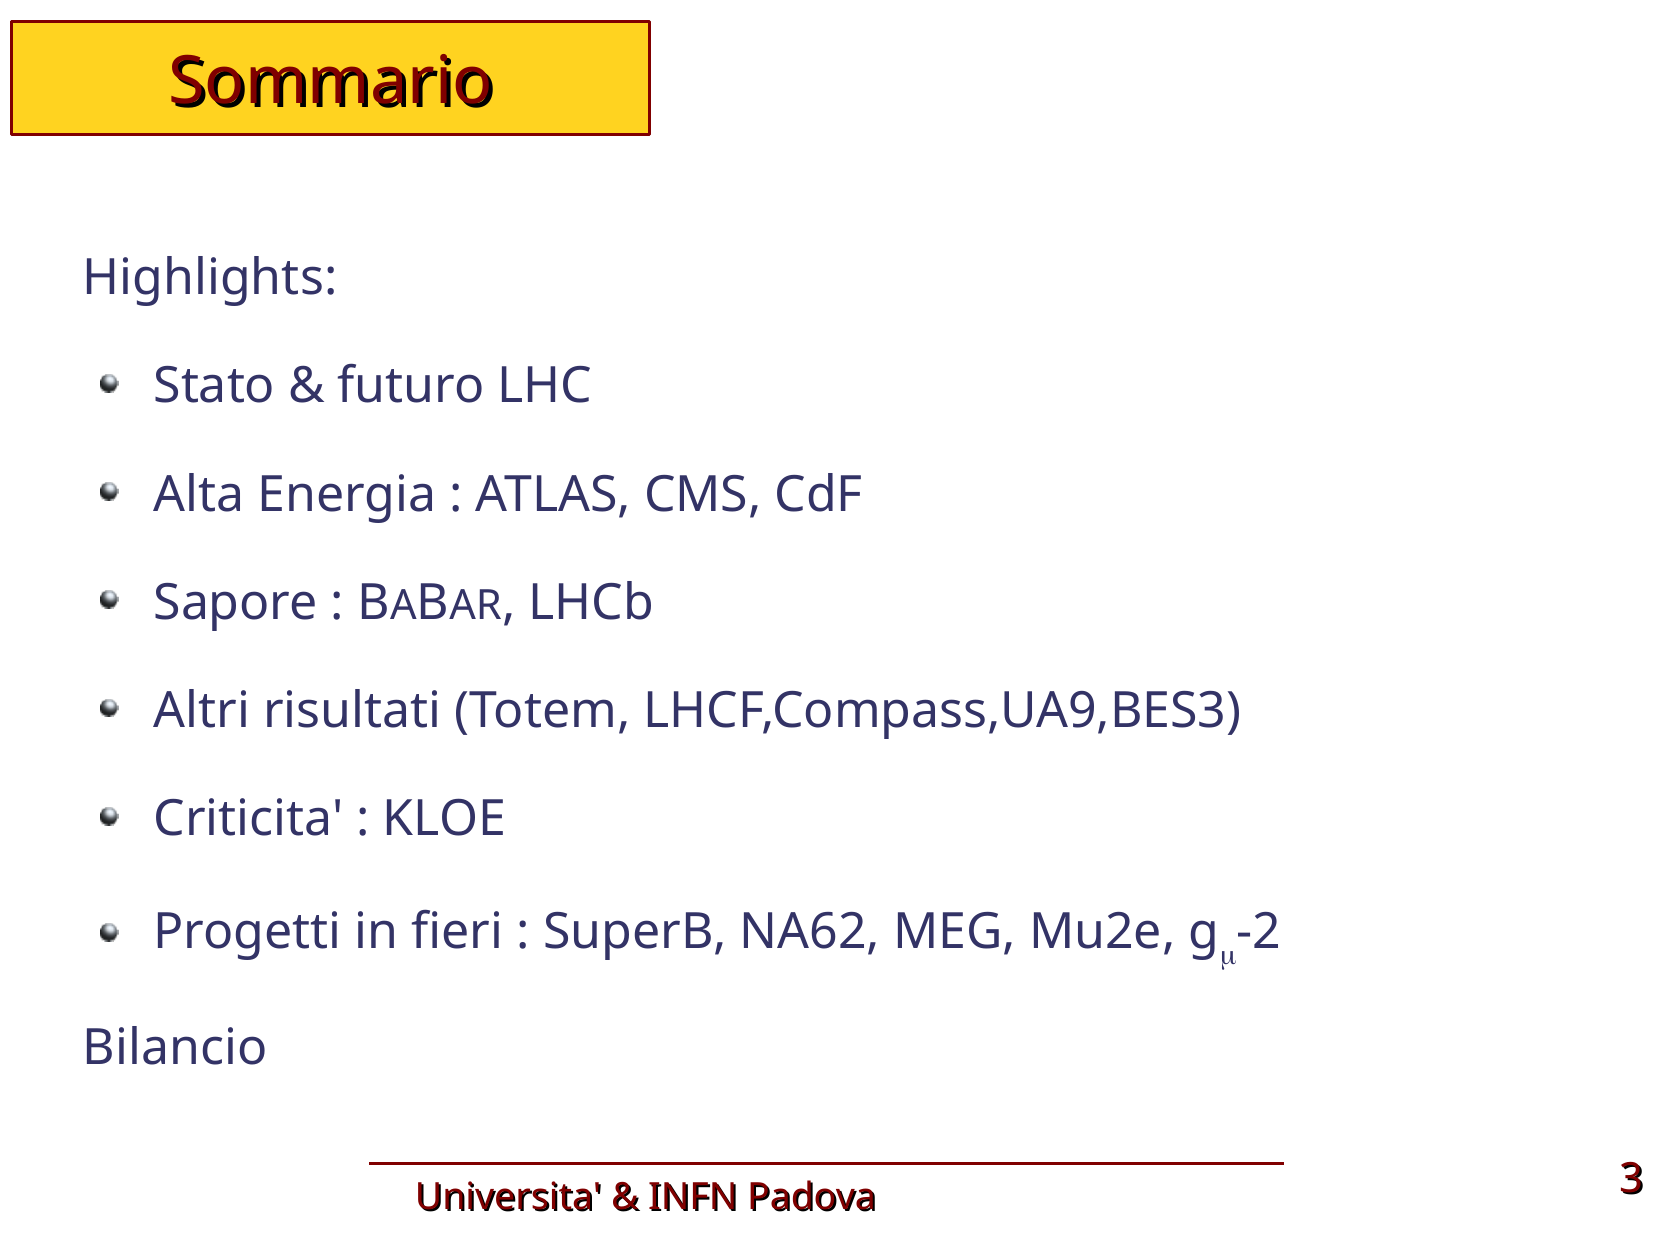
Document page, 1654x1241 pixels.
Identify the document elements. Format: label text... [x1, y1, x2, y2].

list Highlights: Stato & futuro LHC Alta Energia : ATLAS, CMS, CdF Sapore : BABAR, LHCb Altri risultati (Totem, LHCF,Compass,UA9,BES3) Criticita' : KLOE Progetti in fieri : SuperB, NA62, MEG, Mu2e, gm-2 Bilancio [82, 206, 1571, 1228]
title Sommario [11, 21, 650, 135]
